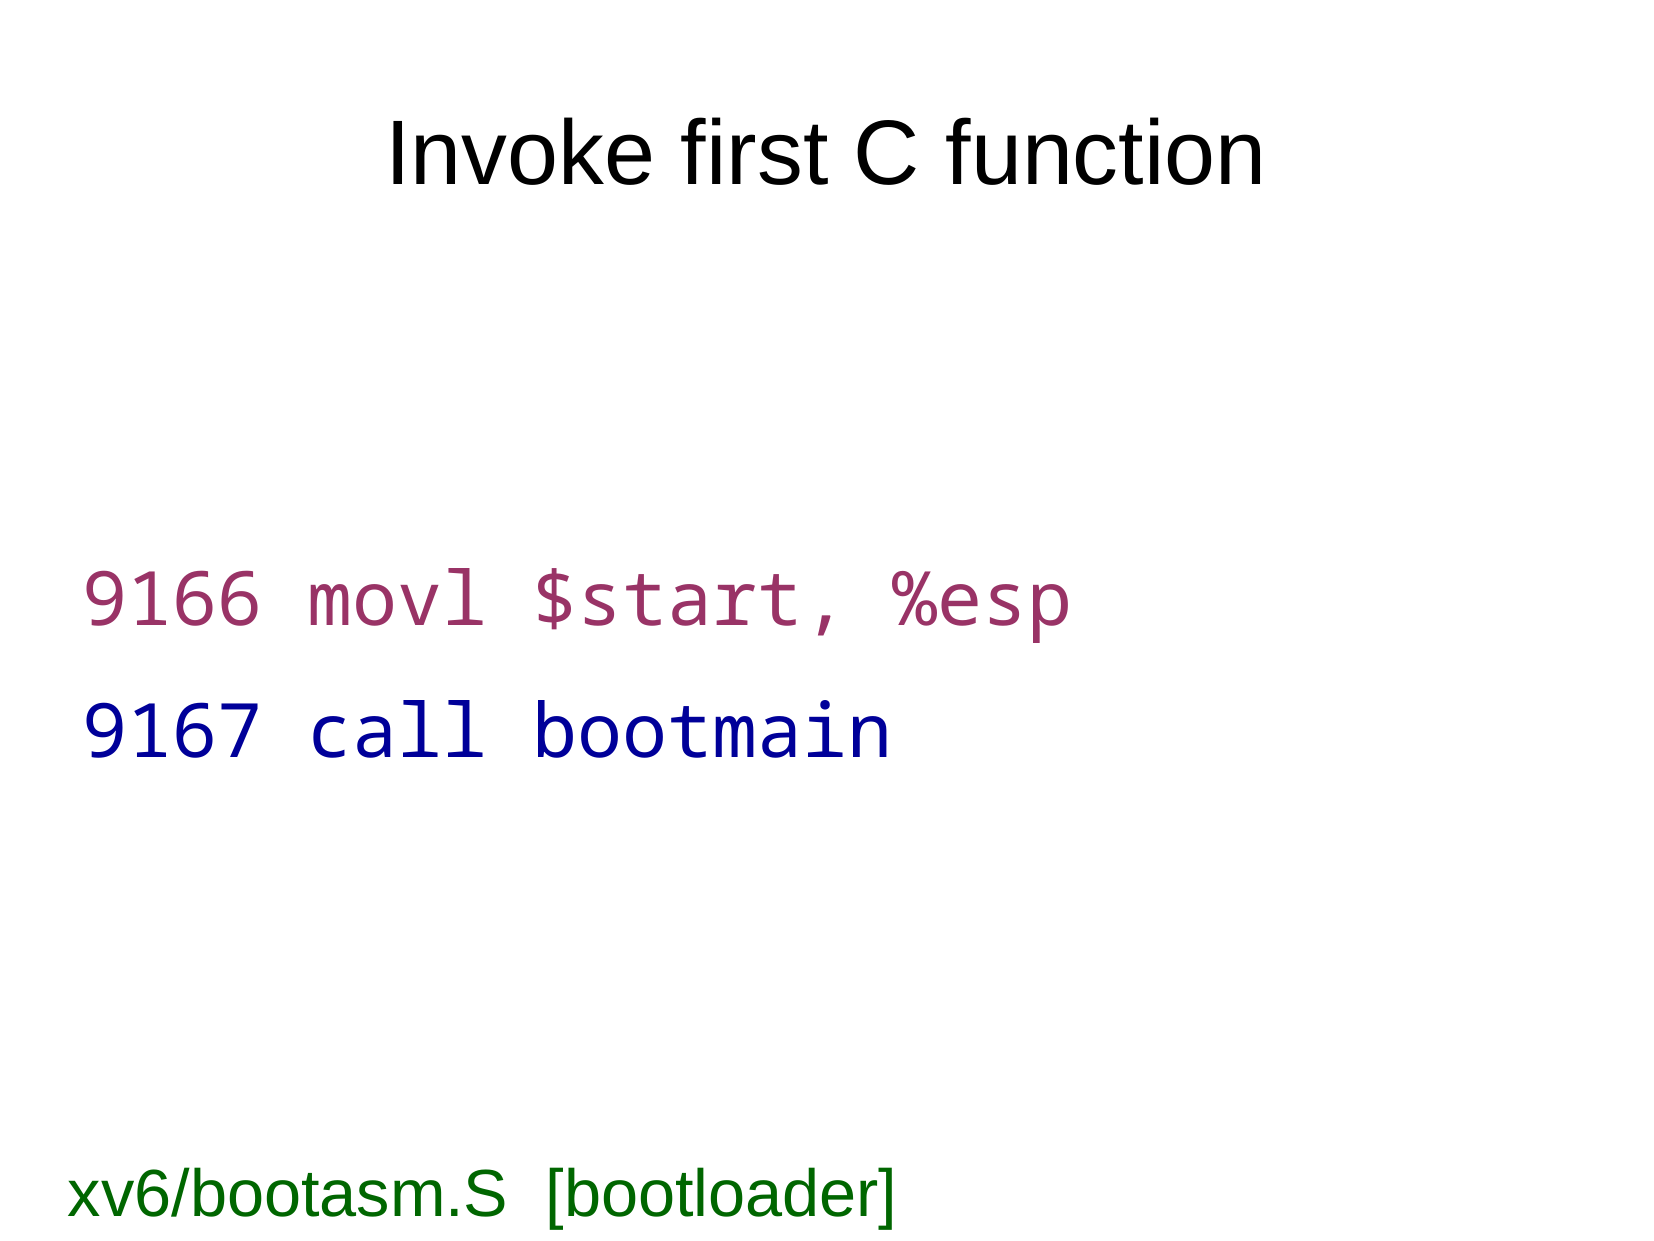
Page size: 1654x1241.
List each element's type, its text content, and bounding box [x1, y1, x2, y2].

title Invoke first C function [82, 49, 1571, 257]
list 9166 movl $start, %esp 9167 call bootmain [82, 300, 1571, 1163]
text_box xv6/bootasm.S [bootloader] [53, 1148, 938, 1238]
